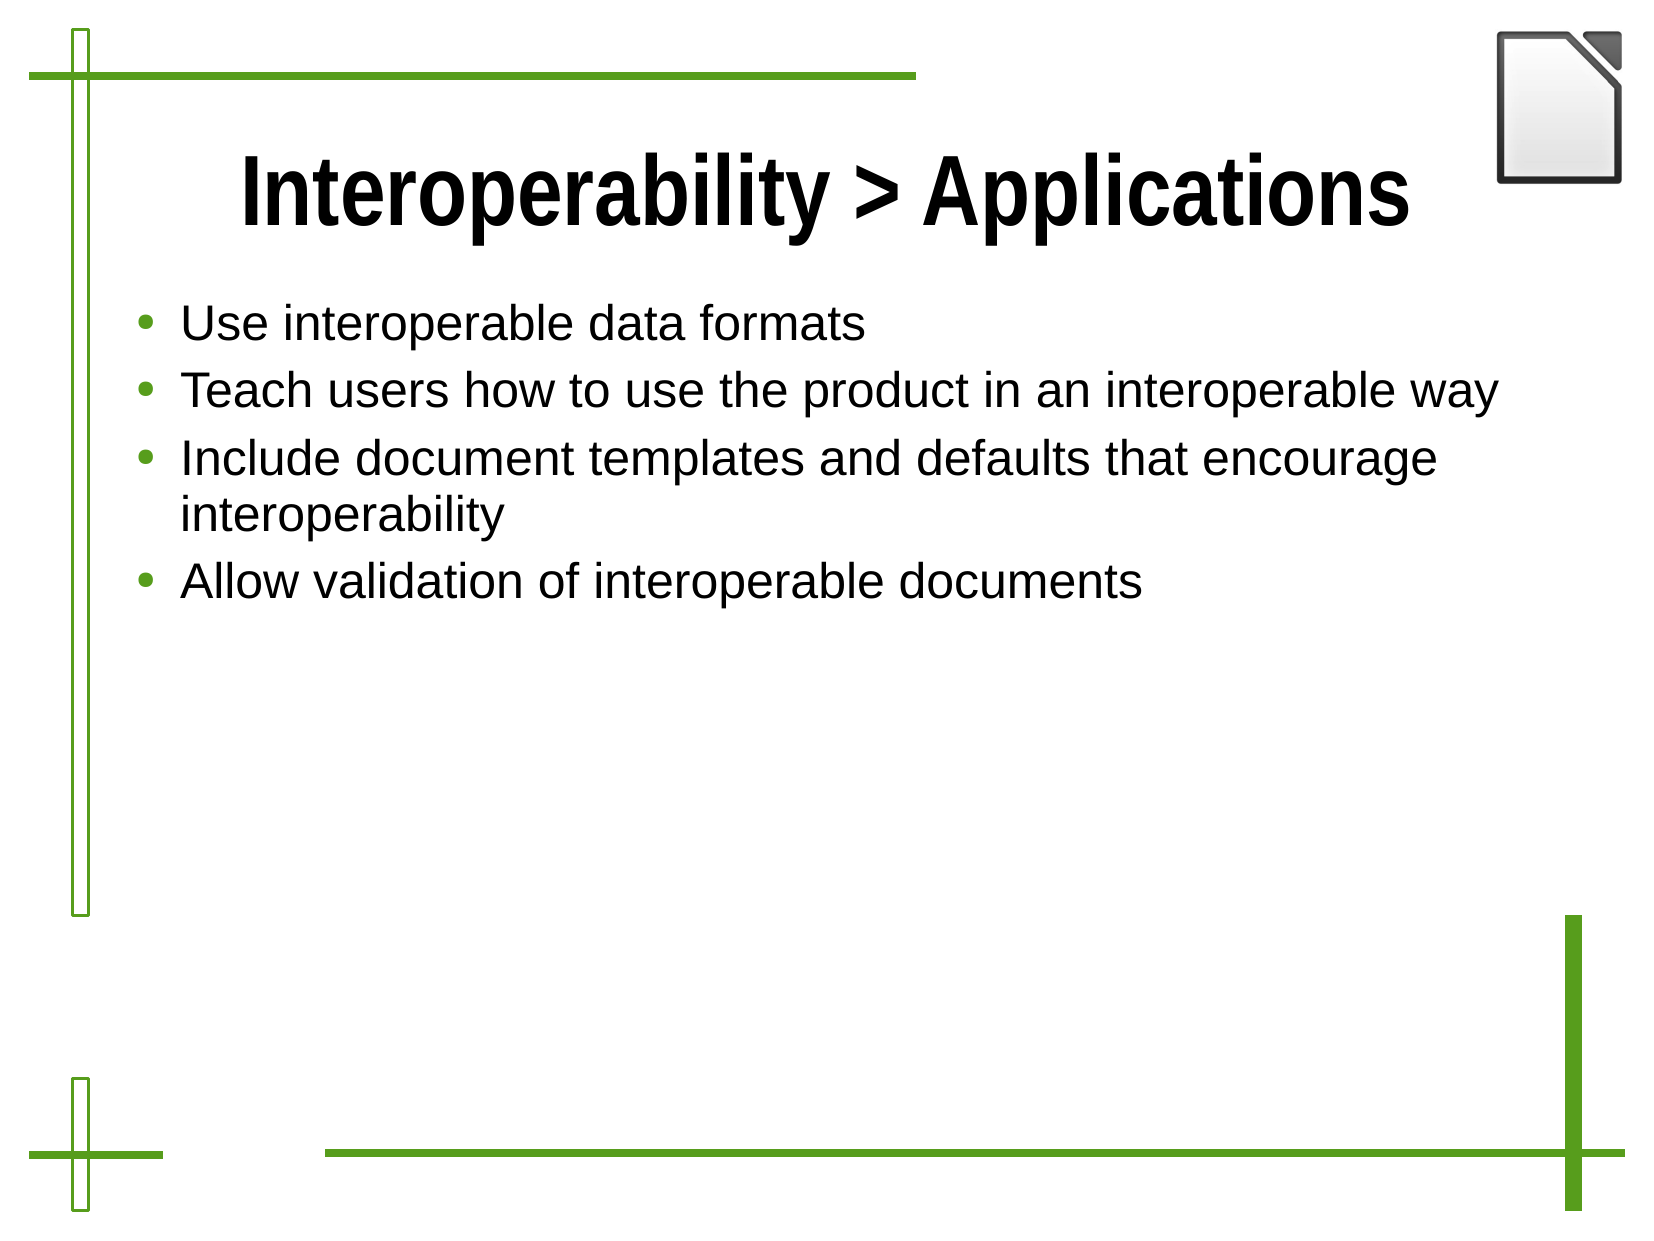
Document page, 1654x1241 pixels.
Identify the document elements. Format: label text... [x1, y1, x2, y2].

picture [1494, 29, 1624, 186]
title Interoperability > Applications [118, 118, 1536, 260]
list Use interoperable data formats Teach users how to use the product in an interoperable way Include document templates and defaults that encourage interoperability Allow validation of interoperable documents [118, 295, 1536, 1123]
